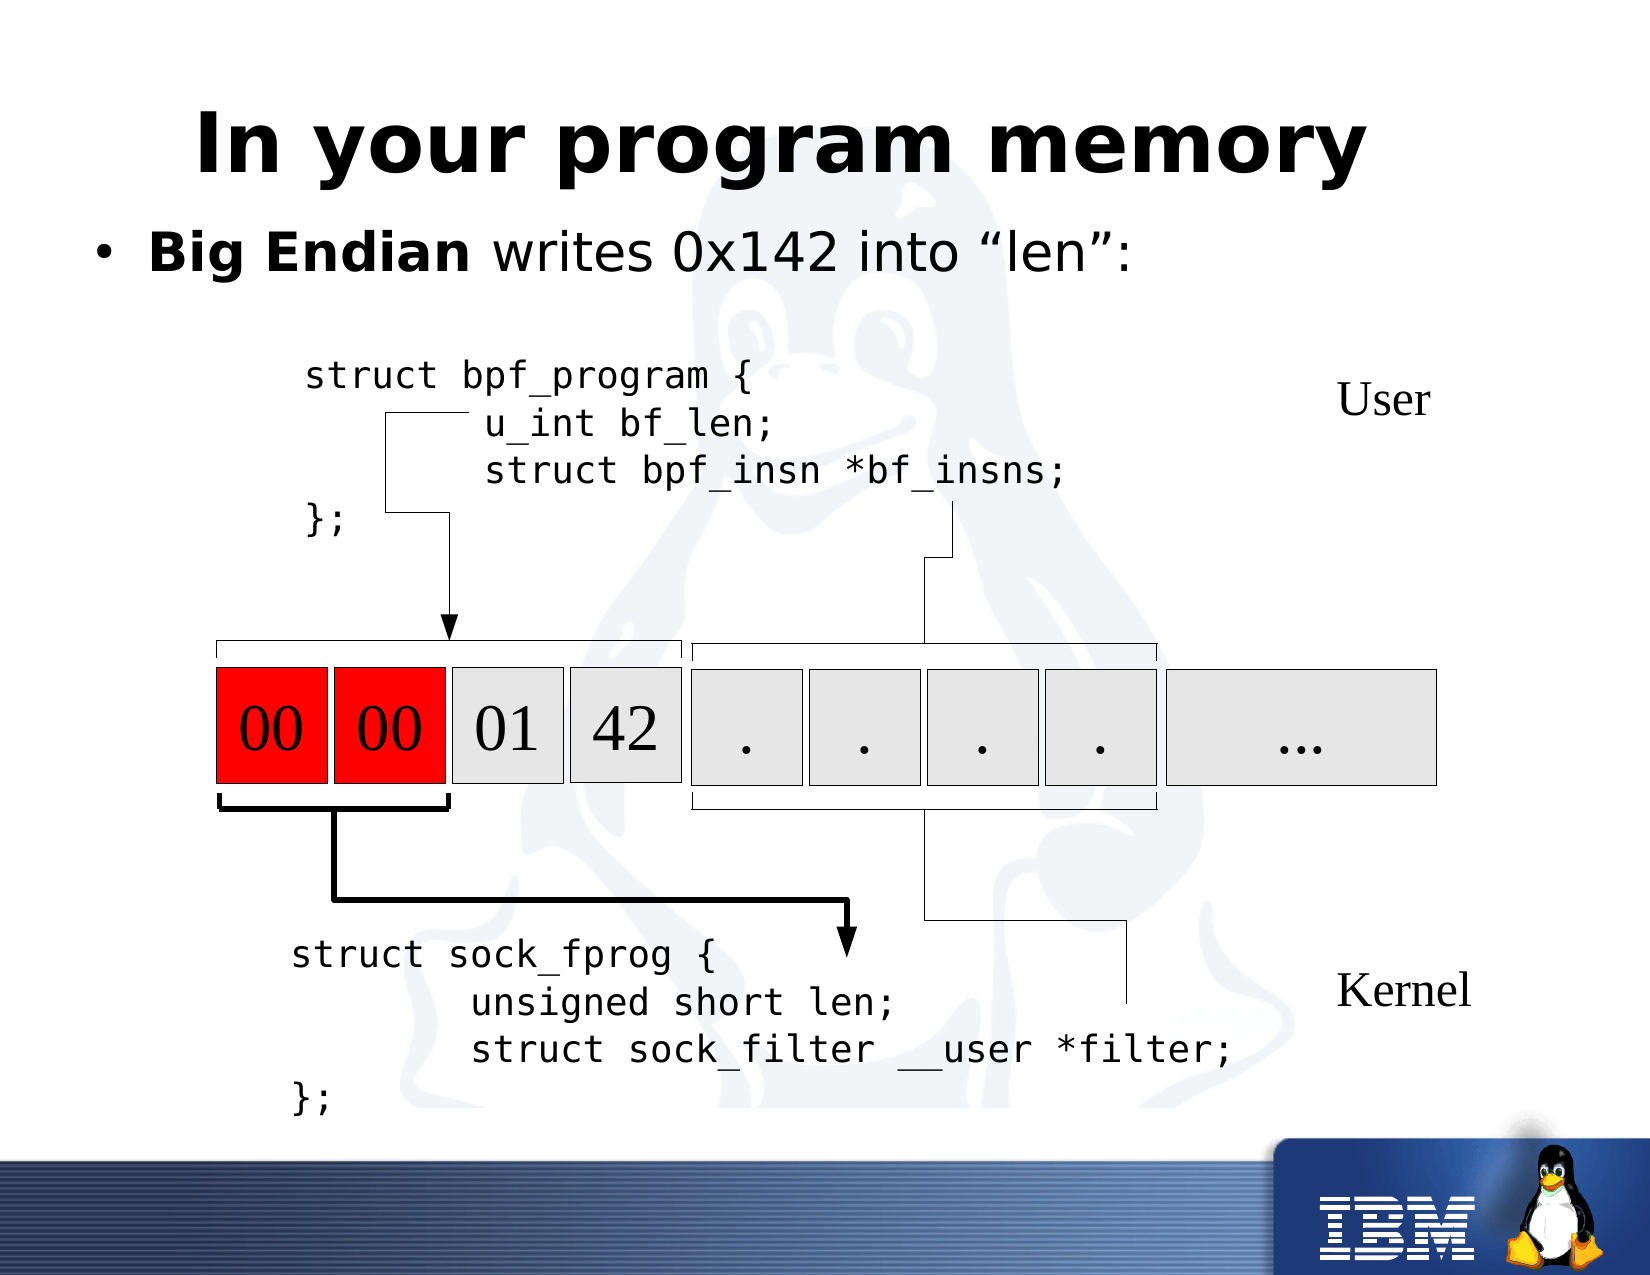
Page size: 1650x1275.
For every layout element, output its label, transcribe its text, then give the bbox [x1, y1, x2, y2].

text_box . [1045, 669, 1157, 786]
text_box struct bpf_program { u_int bf_len; struct bpf_insn *bf_insns; }; [303, 350, 1102, 583]
text_box ... [1166, 669, 1437, 786]
text_box Kernel [1336, 957, 1473, 1013]
text_box User [1336, 366, 1432, 423]
list Big Endian writes 0x142 into “len”: [76, 221, 1457, 366]
text_box 01 [452, 667, 564, 784]
text_box . [809, 669, 921, 786]
text_box 42 [570, 667, 682, 783]
text_box . [927, 669, 1039, 786]
text_box 00 [334, 667, 446, 784]
title In your program memory [76, 76, 1457, 211]
text_box struct sock_fprog { unsigned short len; struct sock_filter __user *filter; }; [290, 929, 1241, 1115]
text_box 00 [216, 667, 328, 784]
text_box . [691, 669, 803, 786]
